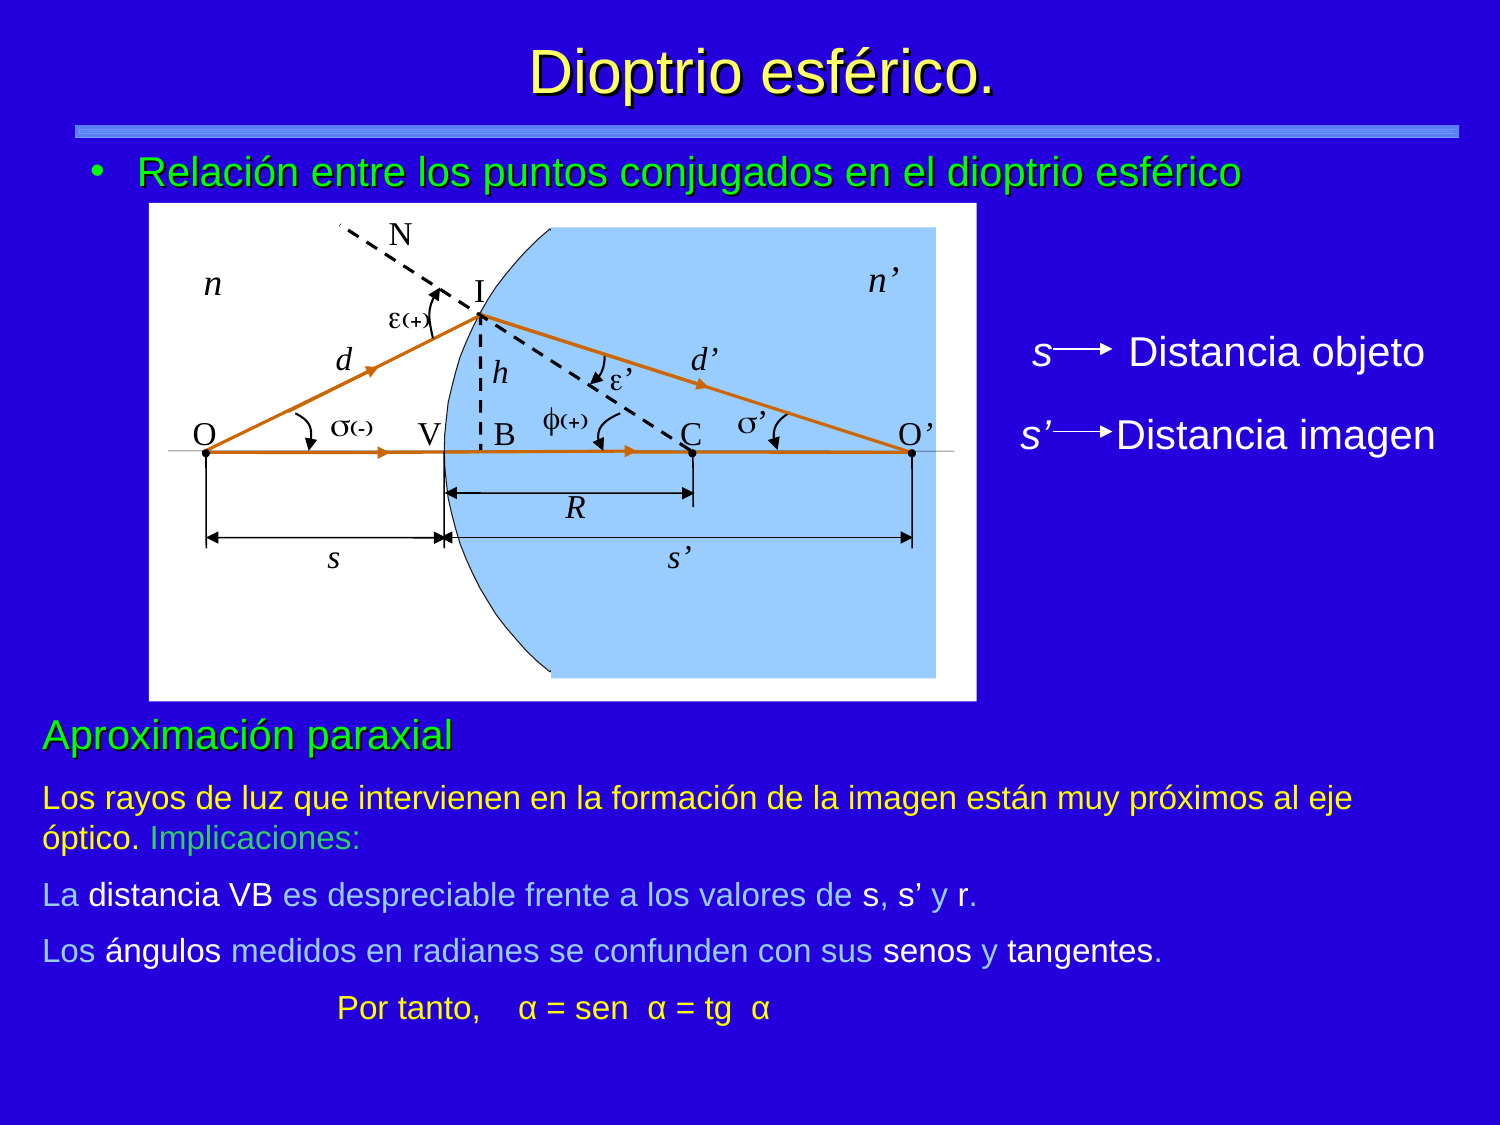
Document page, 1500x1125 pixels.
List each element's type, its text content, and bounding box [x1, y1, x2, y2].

text_box [75, 125, 1460, 138]
text_box O [181, 412, 228, 453]
text_box n [190, 257, 236, 303]
text_box (+) [383, 295, 434, 336]
text_box (-) [324, 402, 379, 443]
text_box ’ [753, 399, 778, 407]
text_box Dioptrio esférico. [50, 23, 1476, 114]
text_box s [302, 534, 366, 575]
text_box s Distancia objeto [1017, 317, 1441, 383]
text_box I [456, 268, 503, 309]
text_box d’ [681, 337, 728, 378]
text_box ’ [727, 399, 778, 441]
text_box [148, 202, 977, 700]
text_box R [552, 484, 599, 525]
text_box Relación entre los puntos conjugados en el dioptrio esférico [74, 137, 1405, 226]
text_box ’ [619, 356, 647, 365]
text_box d [312, 337, 376, 378]
text_box s’ [656, 534, 703, 575]
text_box B [481, 412, 528, 450]
text_box h [477, 350, 524, 391]
text_box Aproximación paraxial Los rayos de luz que intervienen en la formación de la imagen están muy próximos al eje óptico. Implicaciones: La distancia VB es despreciable frente a los valores de s, s’ y r. Los ángulos medidos en radianes se confunden con sus senos y tangentes. Por tanto, α = sen α = tg α [27, 700, 1477, 1034]
text_box O’ [884, 412, 947, 453]
text_box s’ Distancia imagen [1005, 399, 1452, 466]
text_box C [668, 412, 715, 453]
text_box V [406, 412, 453, 450]
text_box N [377, 212, 424, 253]
text_box n’ [852, 255, 916, 301]
text_box (+) [540, 395, 591, 436]
text_box ’ [596, 356, 647, 397]
